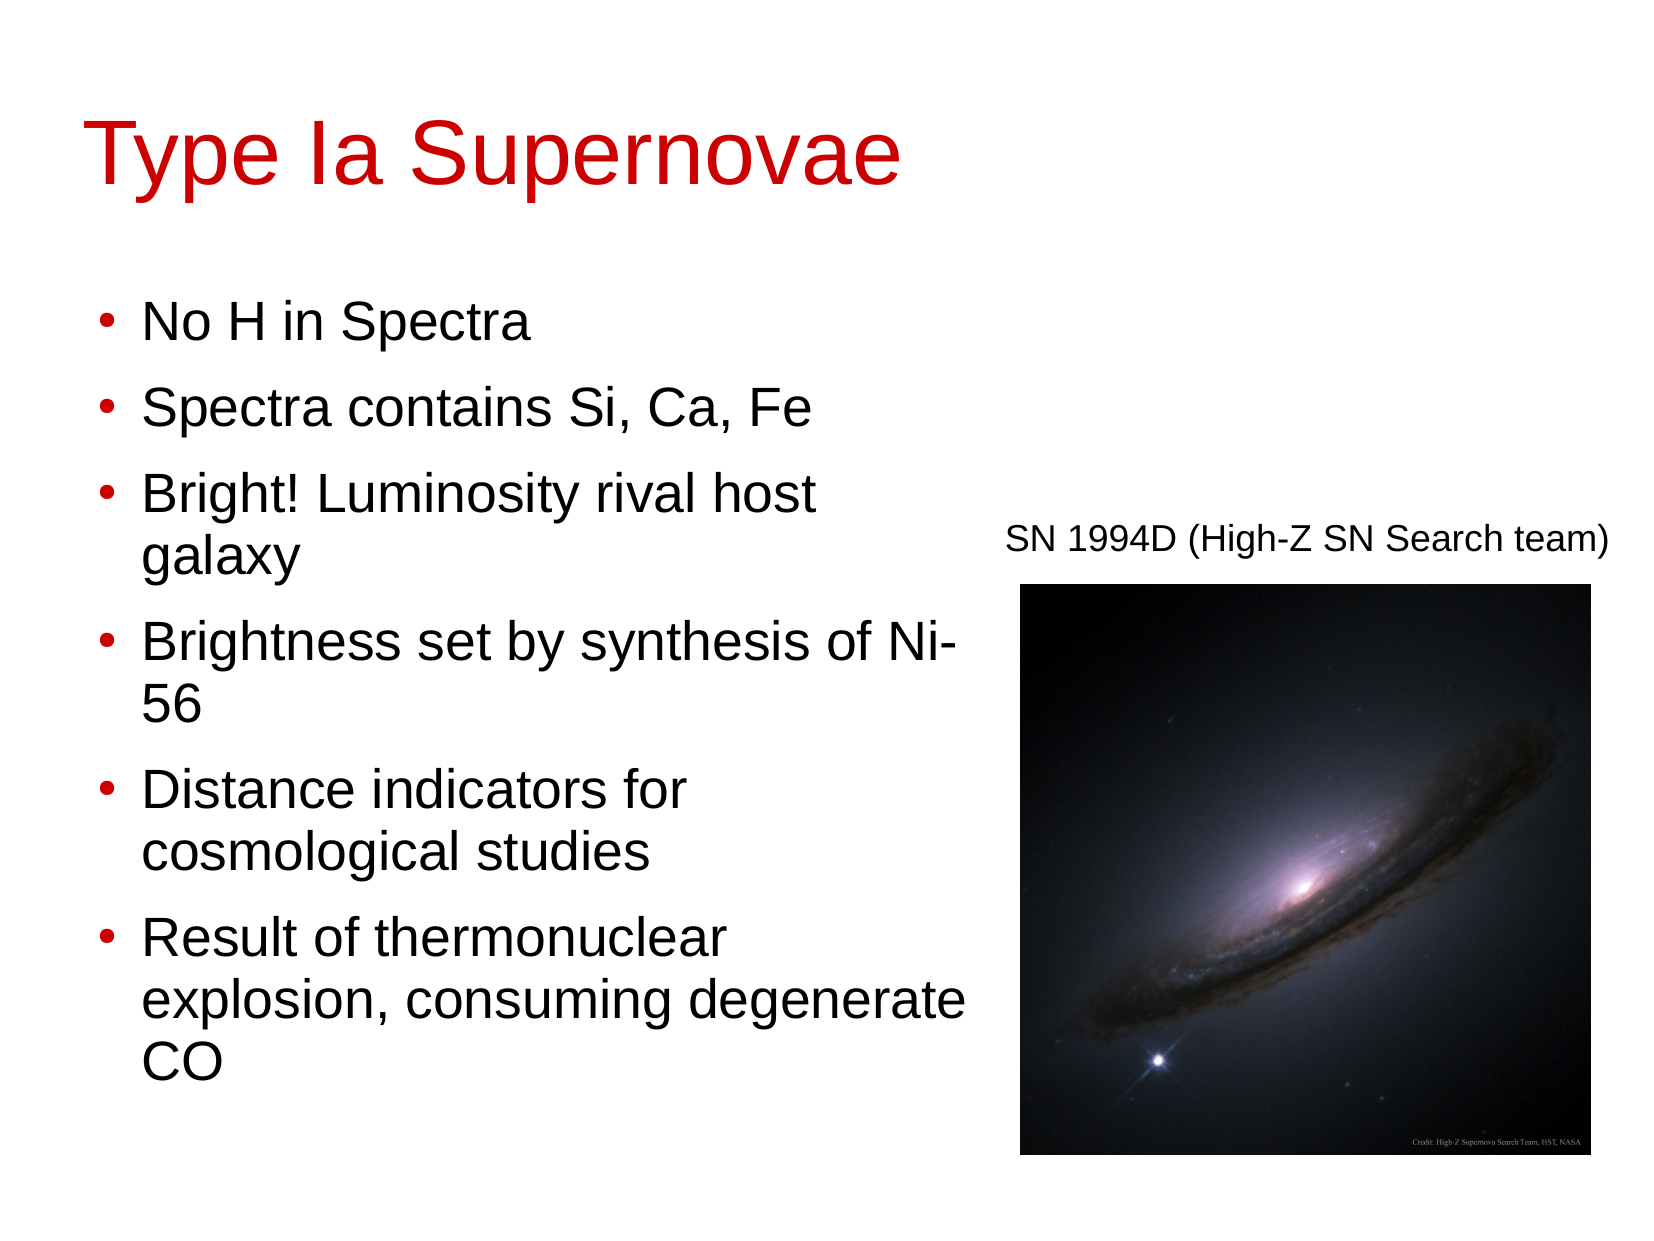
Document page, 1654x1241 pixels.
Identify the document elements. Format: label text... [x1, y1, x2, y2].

picture [1020, 584, 1591, 1156]
list No H in Spectra Spectra contains Si, Ca, Fe Bright! Luminosity rival host galaxy Brightness set by synthesis of Ni-56 Distance indicators for cosmological studies Result of thermonuclear explosion, consuming degenerate CO [82, 290, 976, 1096]
text_box SN 1994D (High-Z SN Search team) [990, 510, 1636, 567]
title Type Ia Supernovae [82, 49, 1571, 257]
